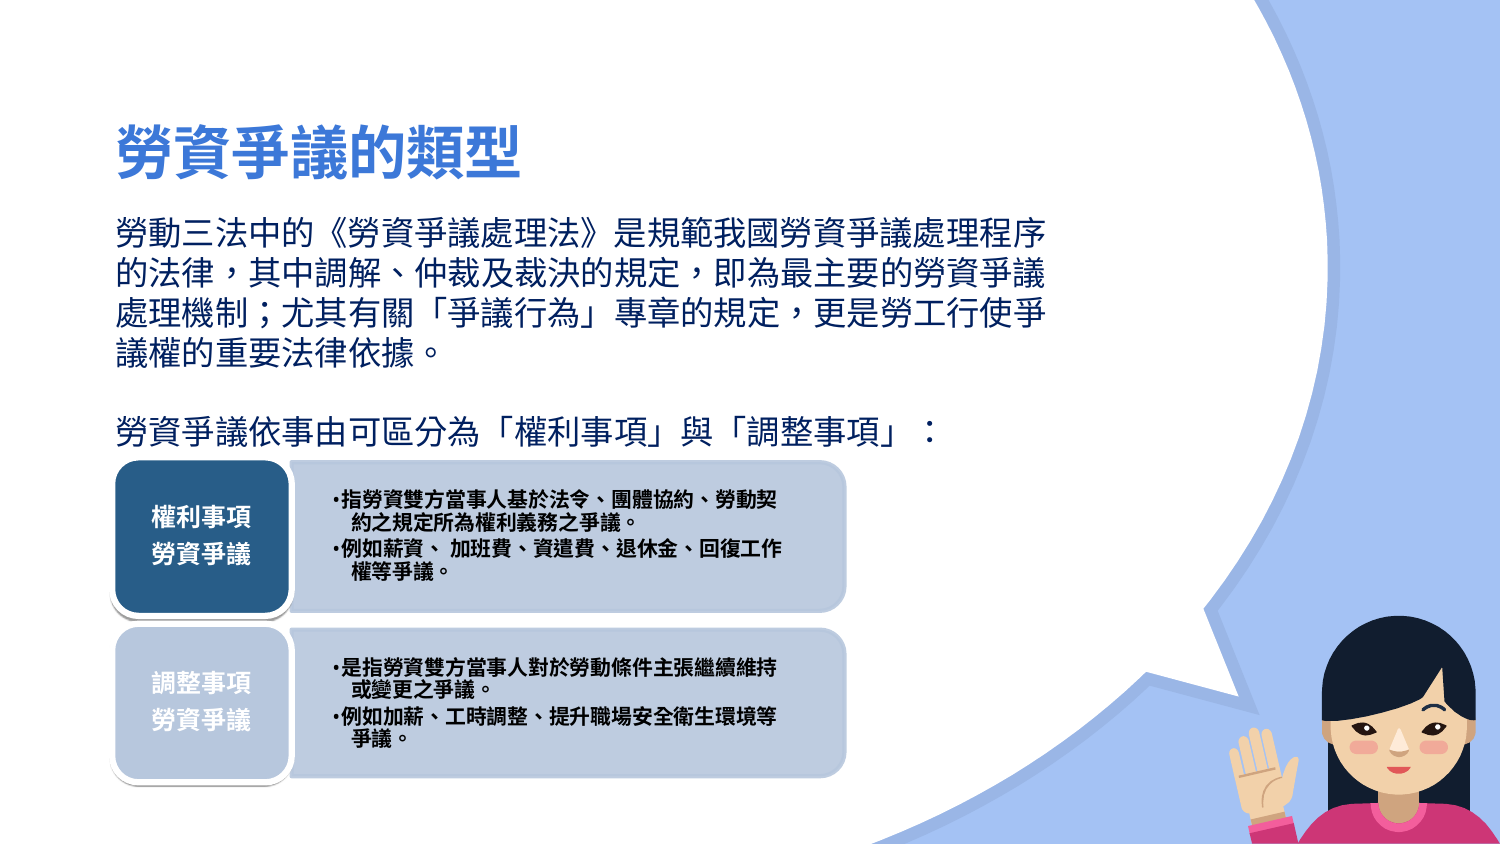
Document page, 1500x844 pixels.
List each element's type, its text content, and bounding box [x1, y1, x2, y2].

text_box 調整事項 勞資爭議 [112, 623, 292, 783]
title 勞資爭議的類型 [100, 79, 1080, 197]
text_box 權利事項 勞資爭議 [112, 457, 292, 616]
text_box 指勞資雙方當事人基於法令、團體協約、勞動契約之規定所為權利義務之爭議。 例如薪資、 加班費、資遣費、退休金、回復工作權等爭議。 [291, 462, 845, 611]
text_box 是指勞資雙方當事人對於勞動條件主張繼續維持或變更之爭議。 例如加薪、工時調整、提升職場安全衛生環境等爭議。 [291, 629, 845, 777]
list 勞動三法中的《勞資爭議處理法》是規範我國勞資爭議處理程序的法律，其中調解、仲裁及裁決的規定，即為最主要的勞資爭議處理機制；尤其有關「爭議行為」專章的規定，更是勞工行使爭議權的重要法律依據。 勞資爭議依事由可區分為「權利事項」與「調整事項」： [100, 197, 1080, 753]
text_box [1229, 615, 1500, 844]
